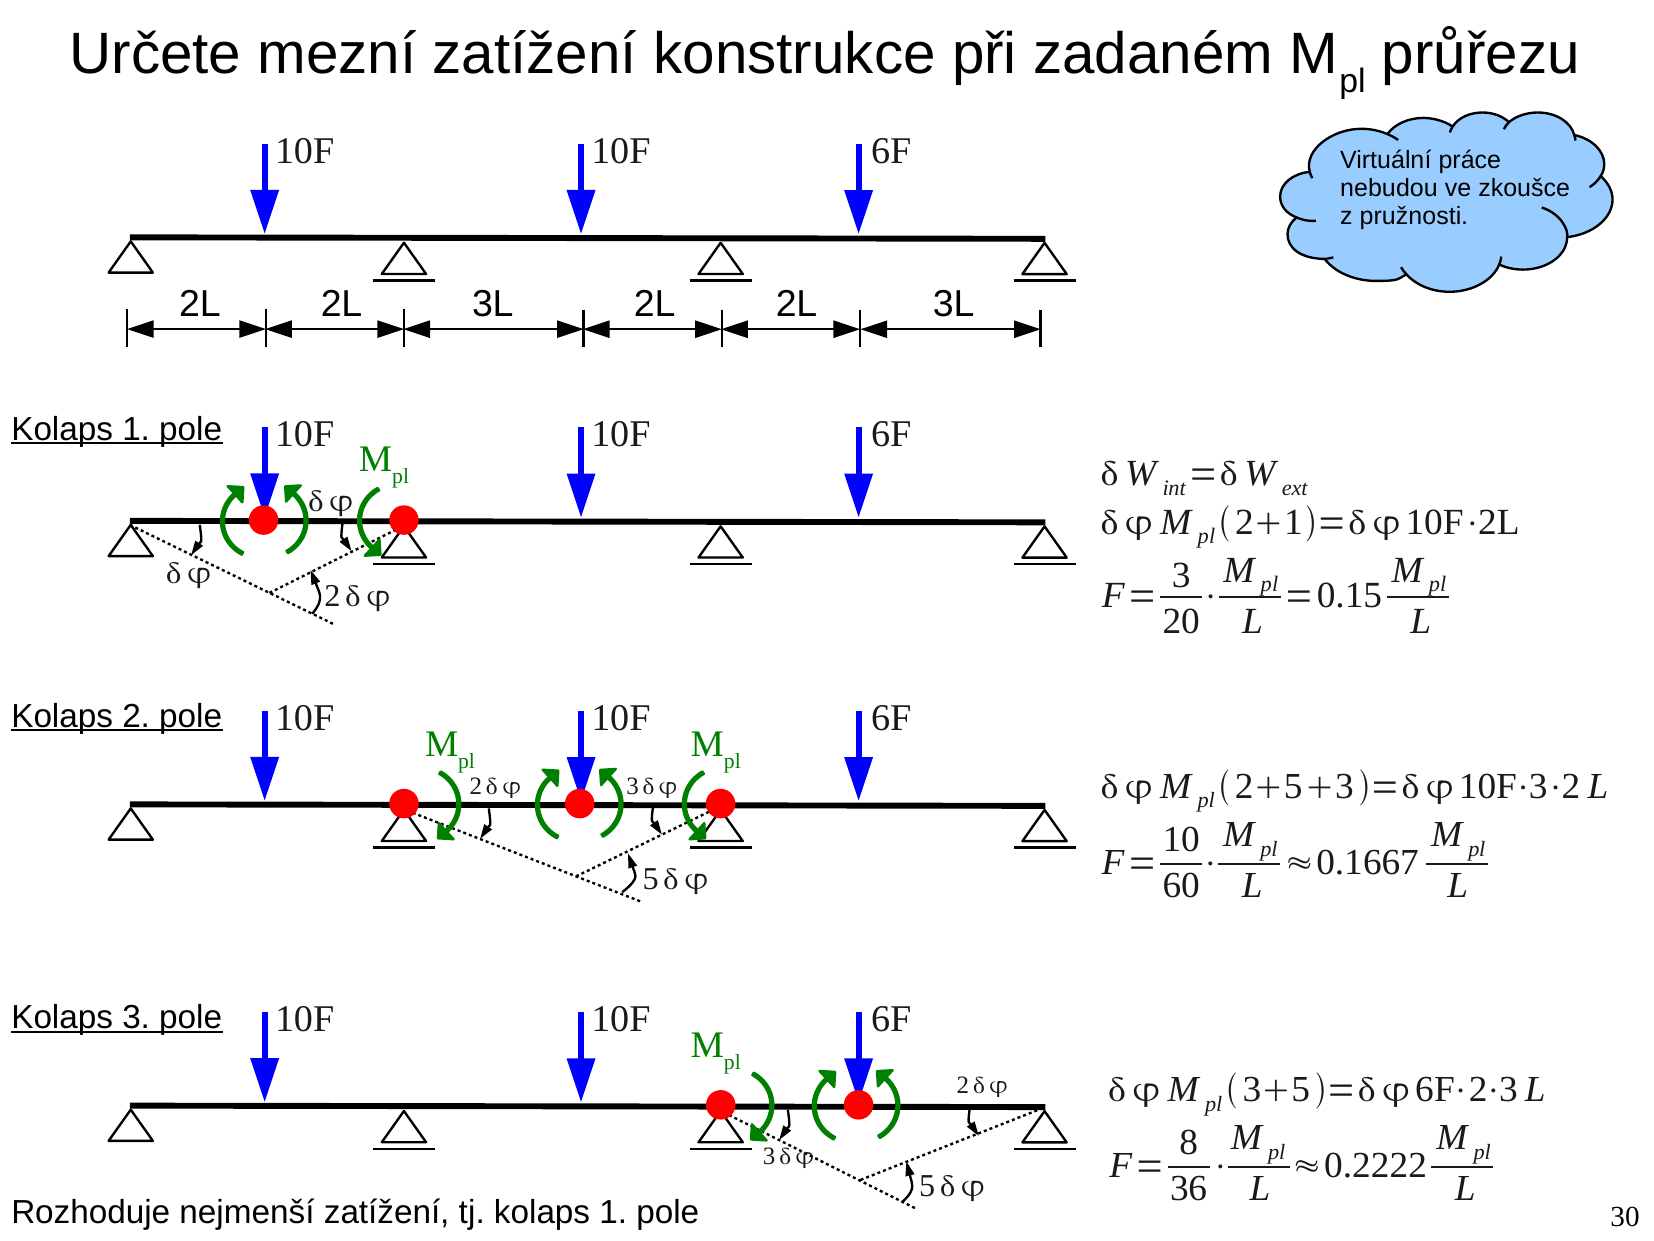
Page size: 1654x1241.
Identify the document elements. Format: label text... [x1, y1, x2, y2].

chart [260, 998, 344, 1041]
text_box [564, 788, 595, 819]
chart [312, 585, 318, 610]
text_box Kolaps 3. pole [0, 991, 237, 1048]
chart [460, 772, 528, 801]
text_box [1022, 1111, 1067, 1143]
text_box [381, 788, 427, 842]
text_box [698, 1090, 743, 1143]
chart [576, 998, 661, 1041]
text_box [600, 768, 616, 789]
chart [260, 130, 344, 173]
chart [576, 130, 661, 173]
text_box [381, 242, 427, 274]
text_box Rozhoduje nejmenší zatížení, tj. kolaps 1. pole [0, 1186, 713, 1241]
chart [576, 413, 661, 456]
text_box 3L [457, 275, 529, 337]
text_box [381, 505, 427, 558]
text_box 2L [619, 275, 691, 337]
text_box [108, 527, 153, 557]
text_box Mpl [343, 430, 424, 499]
text_box 3L [918, 275, 990, 337]
text_box [843, 1090, 874, 1120]
chart [856, 998, 922, 1041]
text_box [381, 1111, 427, 1143]
chart [295, 498, 304, 519]
text_box [1597, 147, 1613, 227]
chart [856, 413, 922, 456]
title Určete mezní zatížení konstrukce při zadaném Mpl průřezu [37, 8, 1613, 113]
text_box [535, 769, 559, 839]
text_box [877, 1070, 900, 1138]
chart [906, 1168, 995, 1204]
text_box Virtuální práce nebudou ve zkoušce z pružnosti. [1325, 138, 1597, 248]
text_box [1280, 140, 1565, 292]
text_box [698, 242, 743, 275]
text_box [108, 241, 153, 273]
text_box [108, 808, 153, 840]
text_box [437, 784, 461, 840]
text_box [108, 1109, 153, 1141]
text_box [698, 526, 743, 558]
chart [1093, 1069, 1556, 1210]
text_box [248, 505, 279, 535]
text_box [1022, 242, 1067, 275]
chart [260, 413, 344, 456]
chart [753, 1143, 822, 1171]
text_box Kolaps 2. pole [0, 690, 237, 747]
text_box [812, 1070, 836, 1140]
text_box 2L [760, 275, 833, 337]
text_box Mpl [675, 715, 756, 784]
text_box 2L [306, 275, 378, 337]
chart [152, 556, 221, 592]
chart [260, 697, 344, 740]
text_box [601, 801, 623, 837]
text_box Mpl [675, 1016, 756, 1085]
text_box [682, 771, 743, 842]
text_box Kolaps 1. pole [0, 402, 235, 460]
text_box [1328, 112, 1584, 138]
text_box 2L [164, 275, 236, 337]
text_box Mpl [410, 715, 491, 784]
chart [616, 772, 685, 801]
text_box [358, 487, 381, 556]
chart [630, 861, 718, 897]
chart [295, 483, 363, 519]
text_box [1022, 809, 1067, 842]
chart [856, 697, 922, 740]
text_box [220, 486, 244, 555]
text_box [751, 1072, 774, 1141]
chart [856, 130, 922, 173]
chart [947, 1072, 1015, 1100]
chart [316, 578, 400, 614]
text_box [285, 485, 308, 554]
chart [1085, 766, 1617, 907]
text_box [1022, 526, 1067, 558]
chart [576, 697, 661, 740]
chart [1085, 453, 1529, 642]
